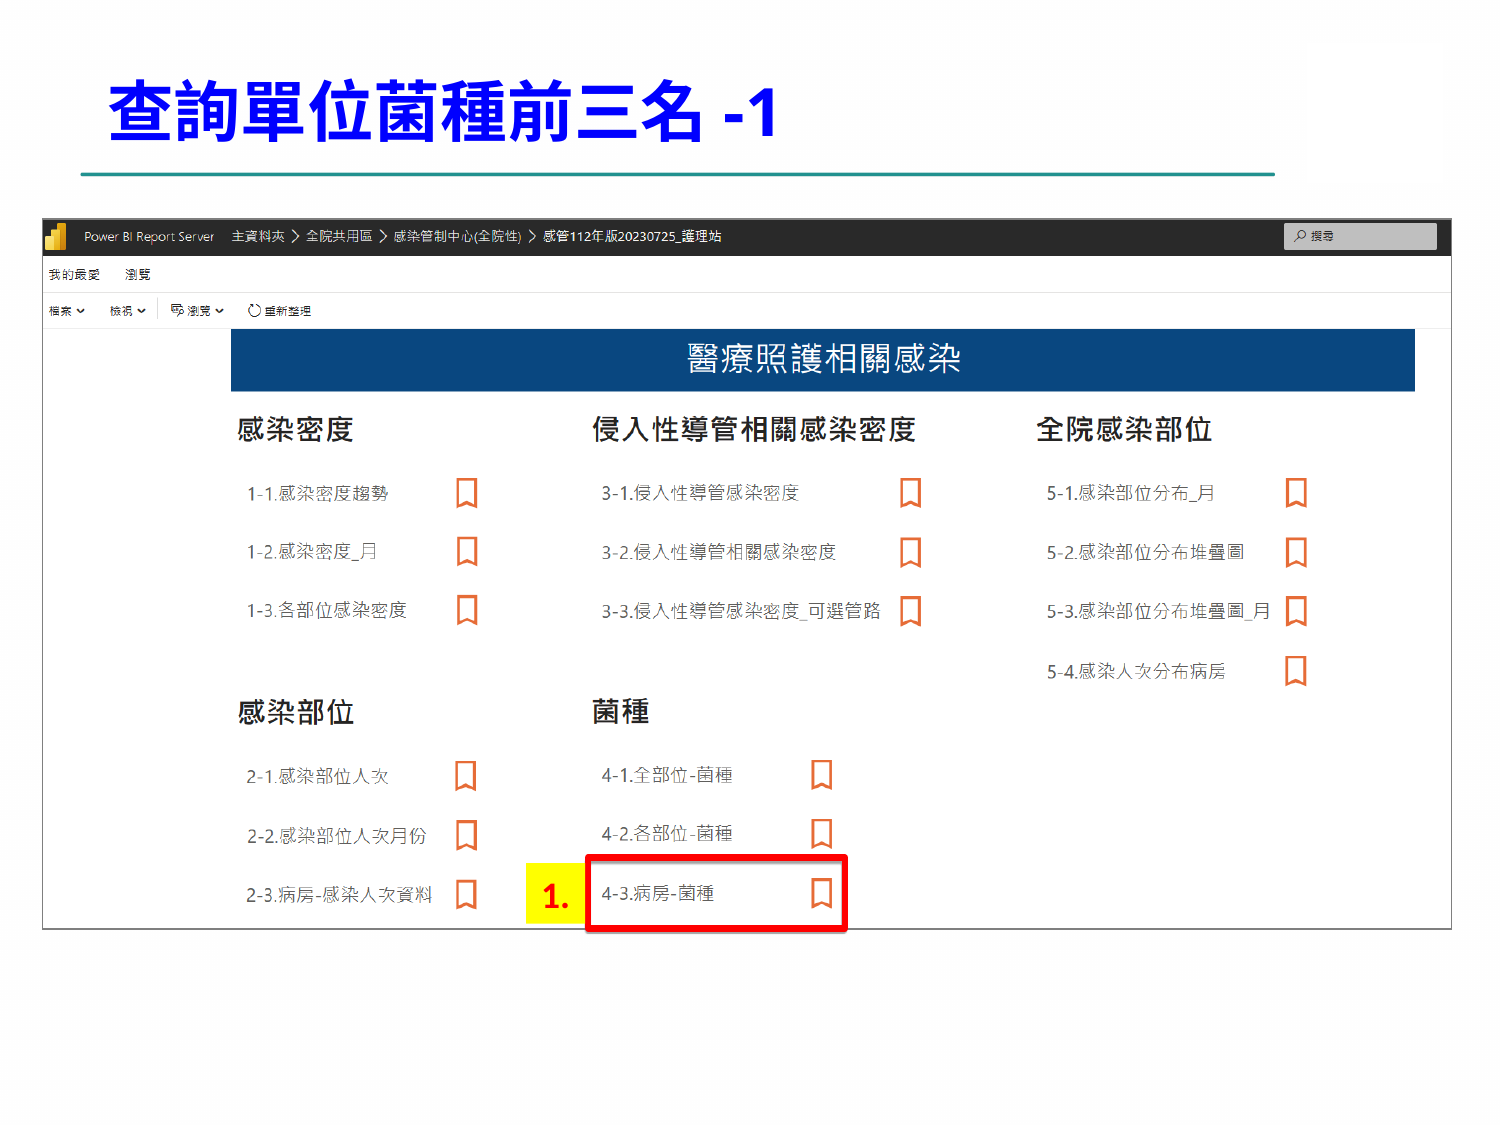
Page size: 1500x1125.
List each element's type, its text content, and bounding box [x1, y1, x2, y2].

text_box 1. [526, 863, 586, 924]
picture [591, 861, 842, 925]
picture [43, 219, 1451, 929]
title 查詢單位菌種前三名-1 [0, 27, 1339, 193]
